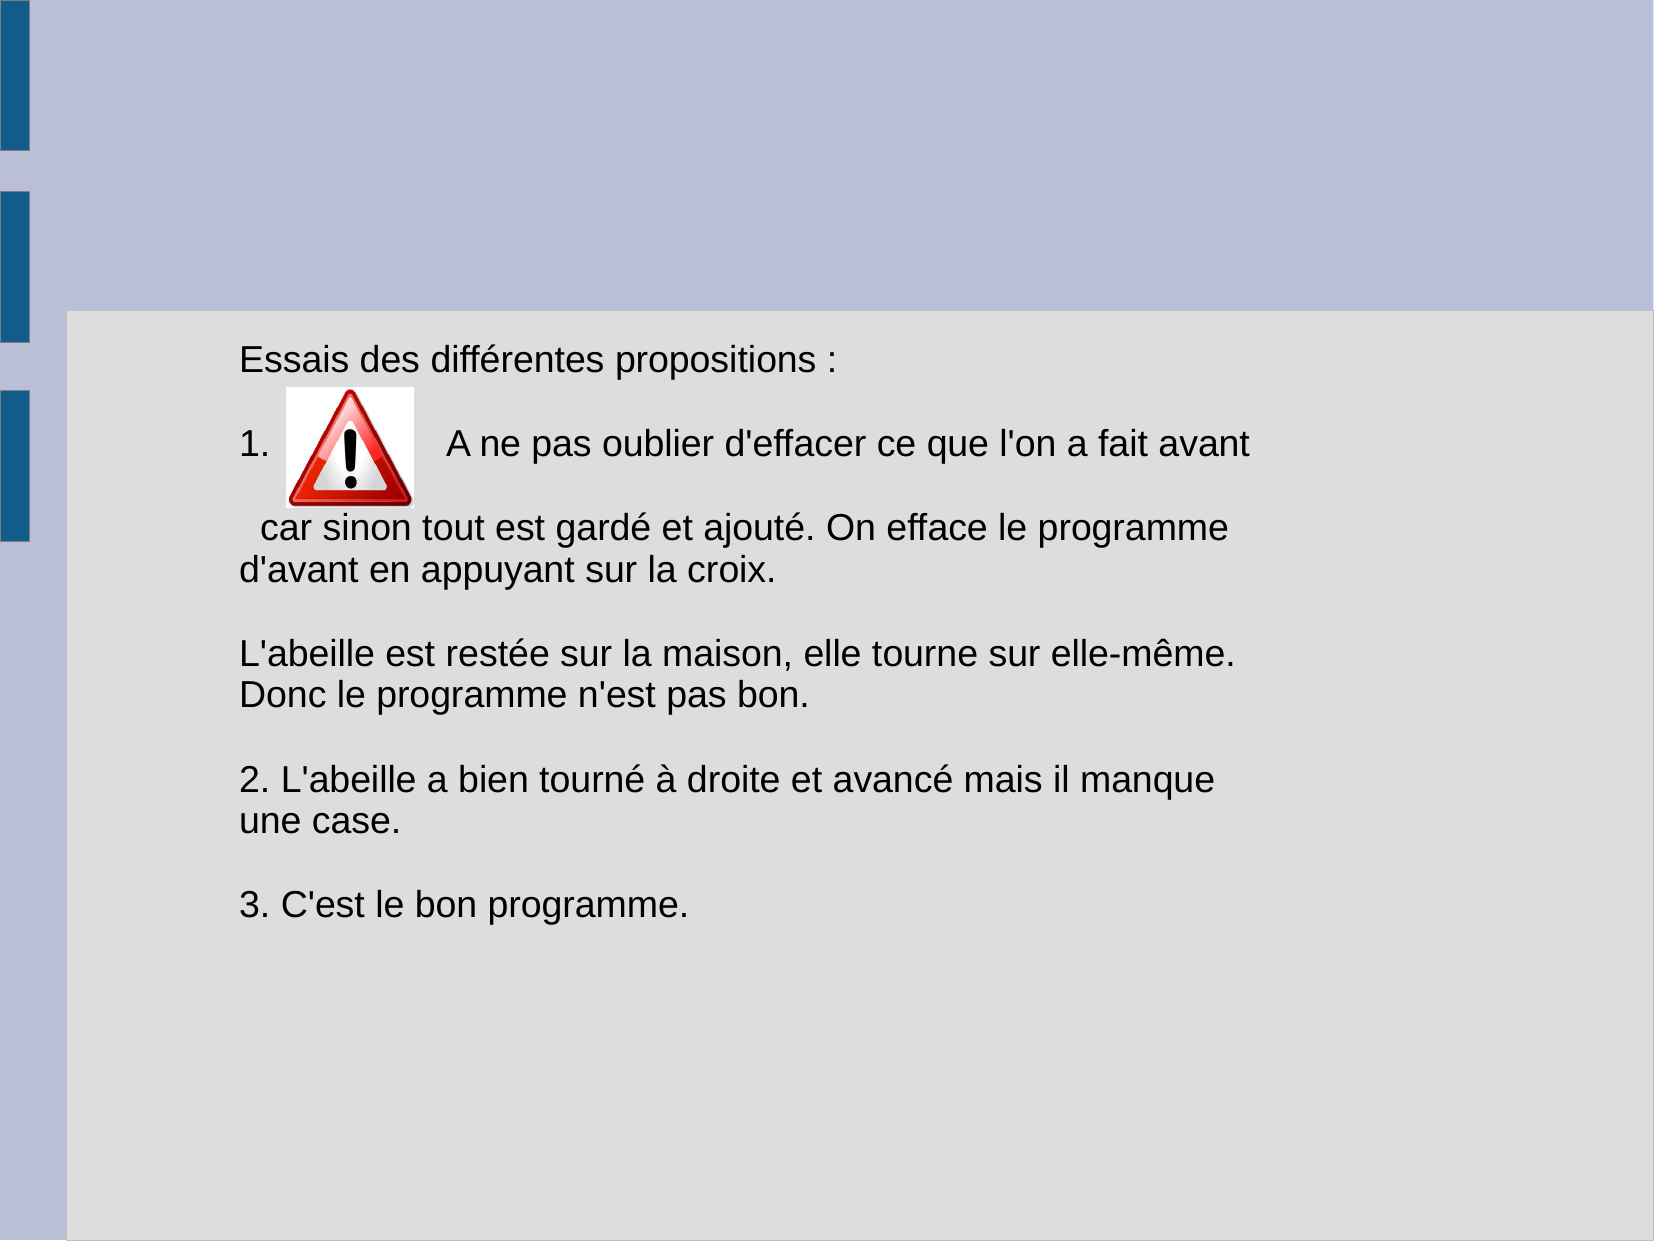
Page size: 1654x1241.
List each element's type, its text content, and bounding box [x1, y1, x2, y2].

picture [286, 387, 414, 508]
text_box Essais des différentes propositions : 1. A ne pas oublier d'effacer ce que l'on a fait avant car sinon tout est gardé et ajouté. On efface le programme d'avant en appuyant sur la croix. L'abeille est restée sur la maison, elle tourne sur elle-même. Donc le programme n'est pas bon. 2. L'abeille a bien tourné à droite et avancé mais il manque une case. 3. C'est le bon programme. [224, 330, 1276, 977]
